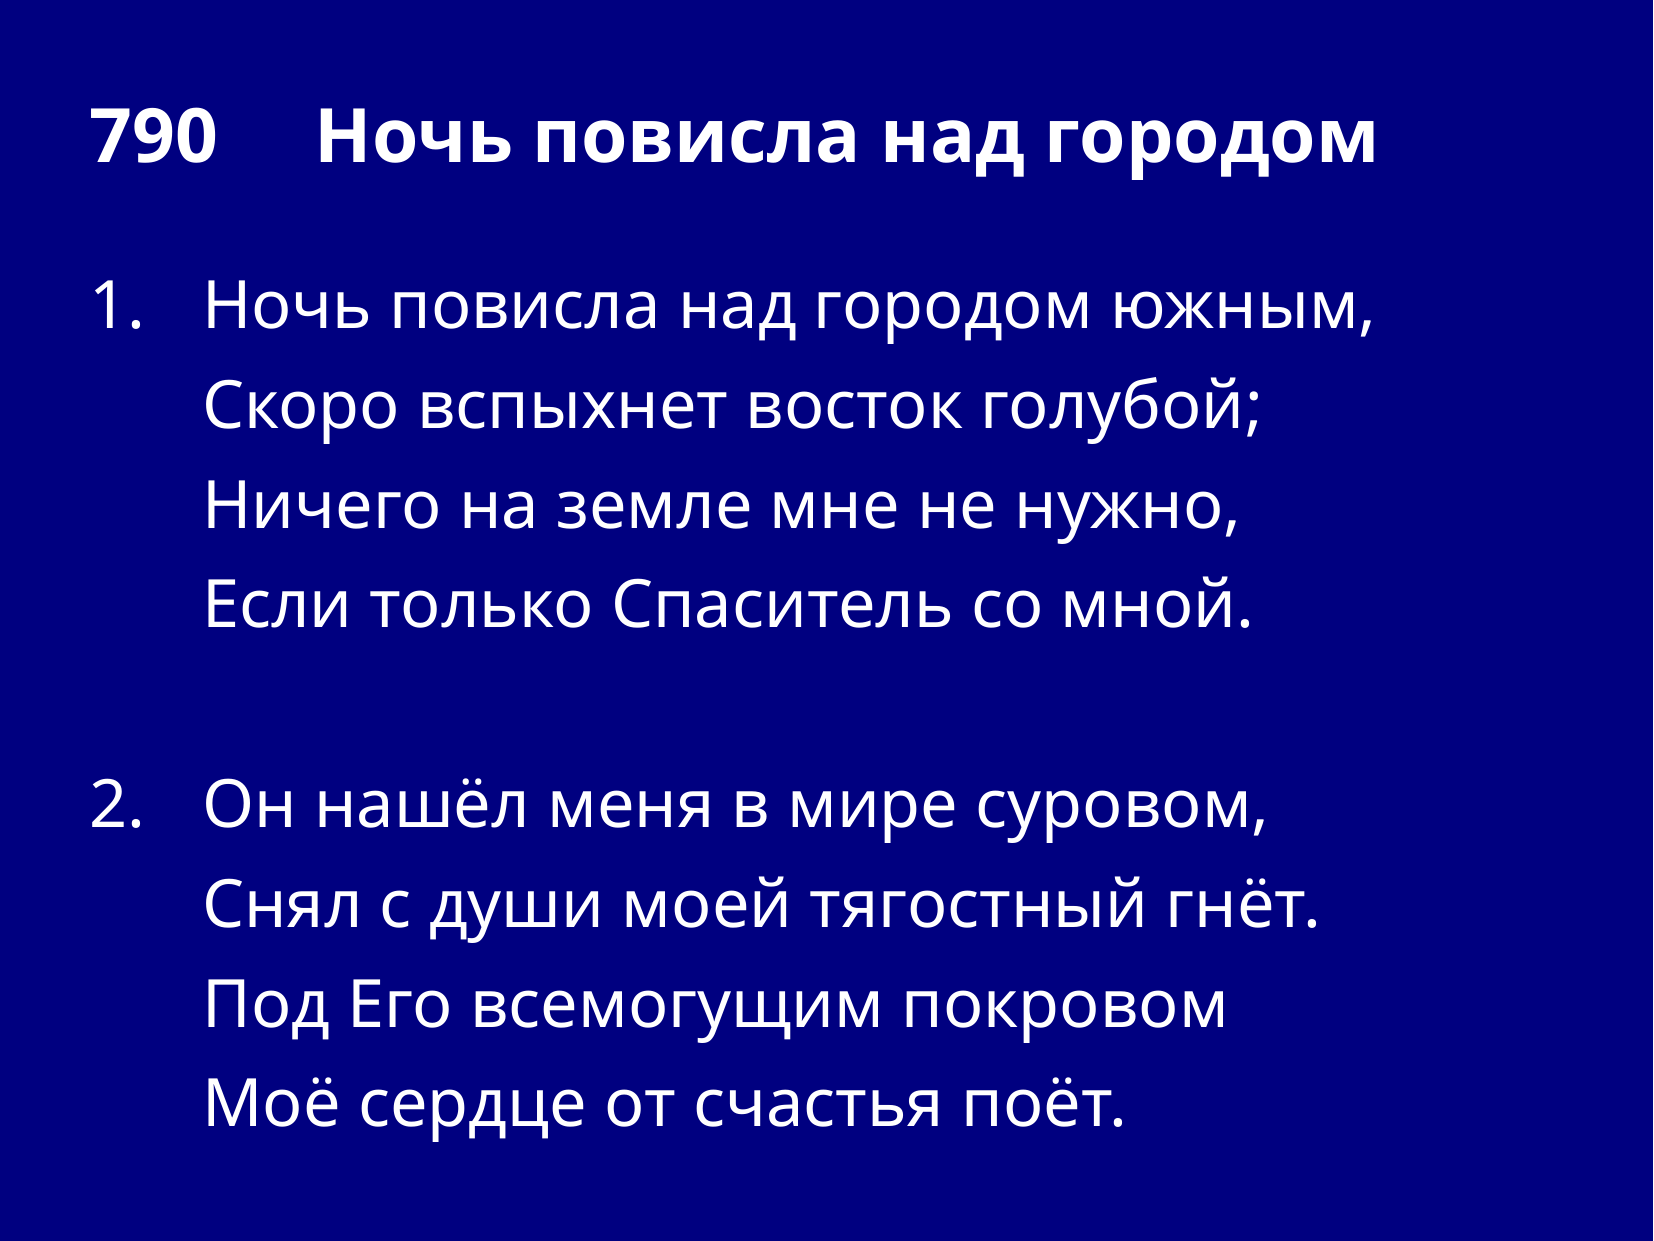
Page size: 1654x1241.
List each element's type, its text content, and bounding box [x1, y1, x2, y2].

text_box 790 Ночь повисла над городом [75, 75, 1576, 188]
text_box 1. Ночь повисла над городом южным, Скоро вспыхнет восток голубой; Ничего на земле мне не нужно, Если только Спаситель со мной. 2. Он нашёл меня в мире суровом, Снял с души моей тягостный гнёт. Под Его всемогущим покровом Моё сердце от счастья поёт. [75, 188, 1576, 1163]
